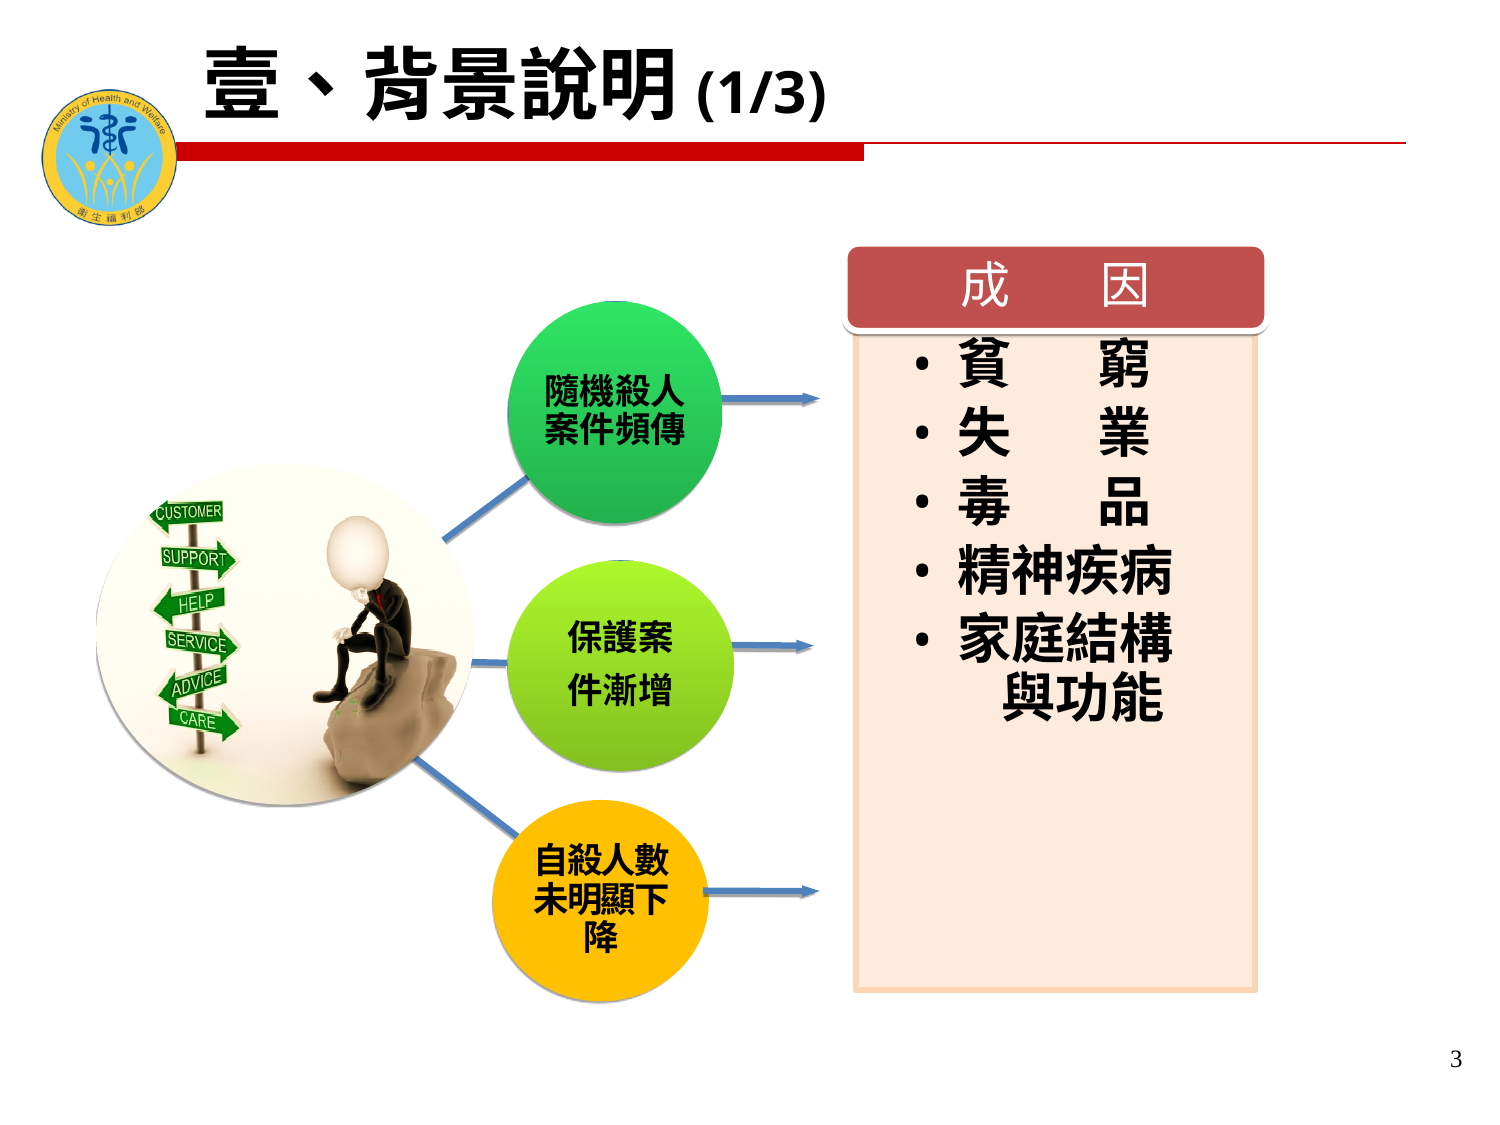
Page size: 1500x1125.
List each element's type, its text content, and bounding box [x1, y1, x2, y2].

title 壹、背景說明(1/3) [187, 0, 1465, 138]
text_box 自殺人數未明顯下降 [492, 799, 709, 1002]
text_box 保護案 件漸增 [507, 560, 735, 771]
text_box 隨機殺人案件頻傳 [507, 300, 723, 524]
text_box 成 因 [844, 243, 1268, 331]
text_box 3 [1435, 1034, 1500, 1114]
text_box 貧 窮 失 業 毒 品 精神疾病 家庭結構與功能 [856, 331, 1256, 991]
text_box [96, 463, 475, 805]
